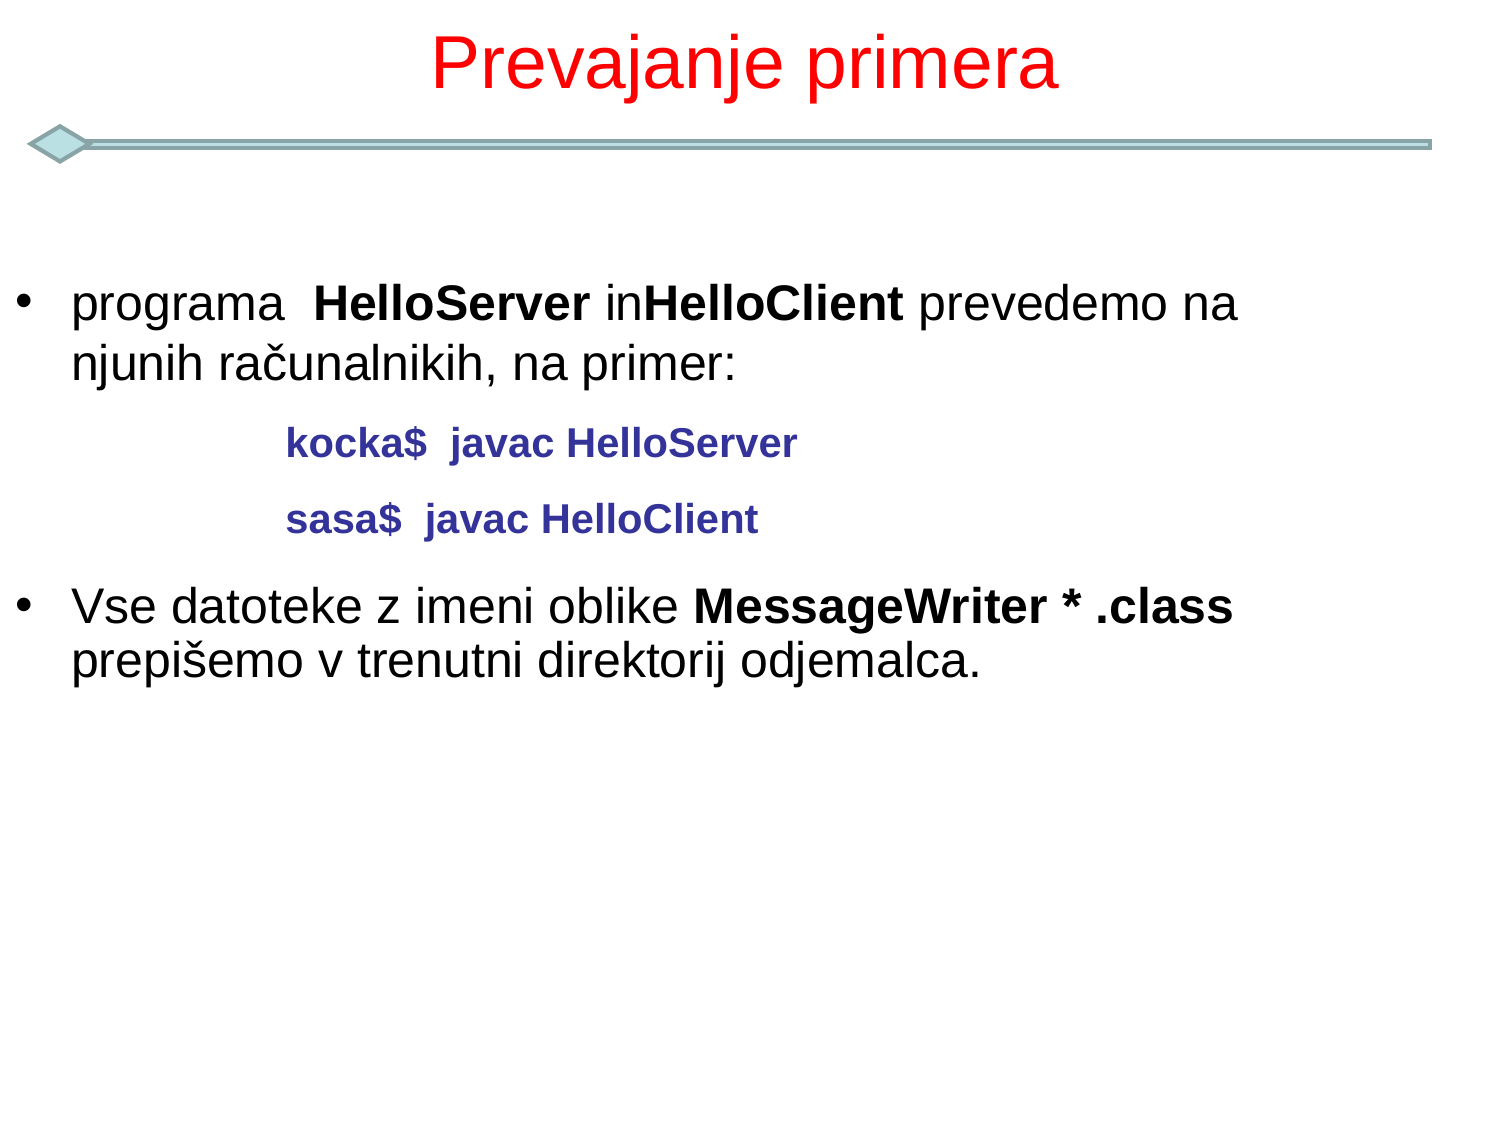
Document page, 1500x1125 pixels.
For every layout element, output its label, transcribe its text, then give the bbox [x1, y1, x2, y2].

title Prevajanje primera [70, 0, 1421, 118]
list programa HelloServer inHelloClient prevedemo na njunih računalnikih, na primer: kocka$ javac HelloServer sasa$ javac HelloClient Vse datoteke z imeni oblike MessageWriter * .class prepišemo v trenutni direktorij odjemalca. [0, 262, 1351, 1006]
